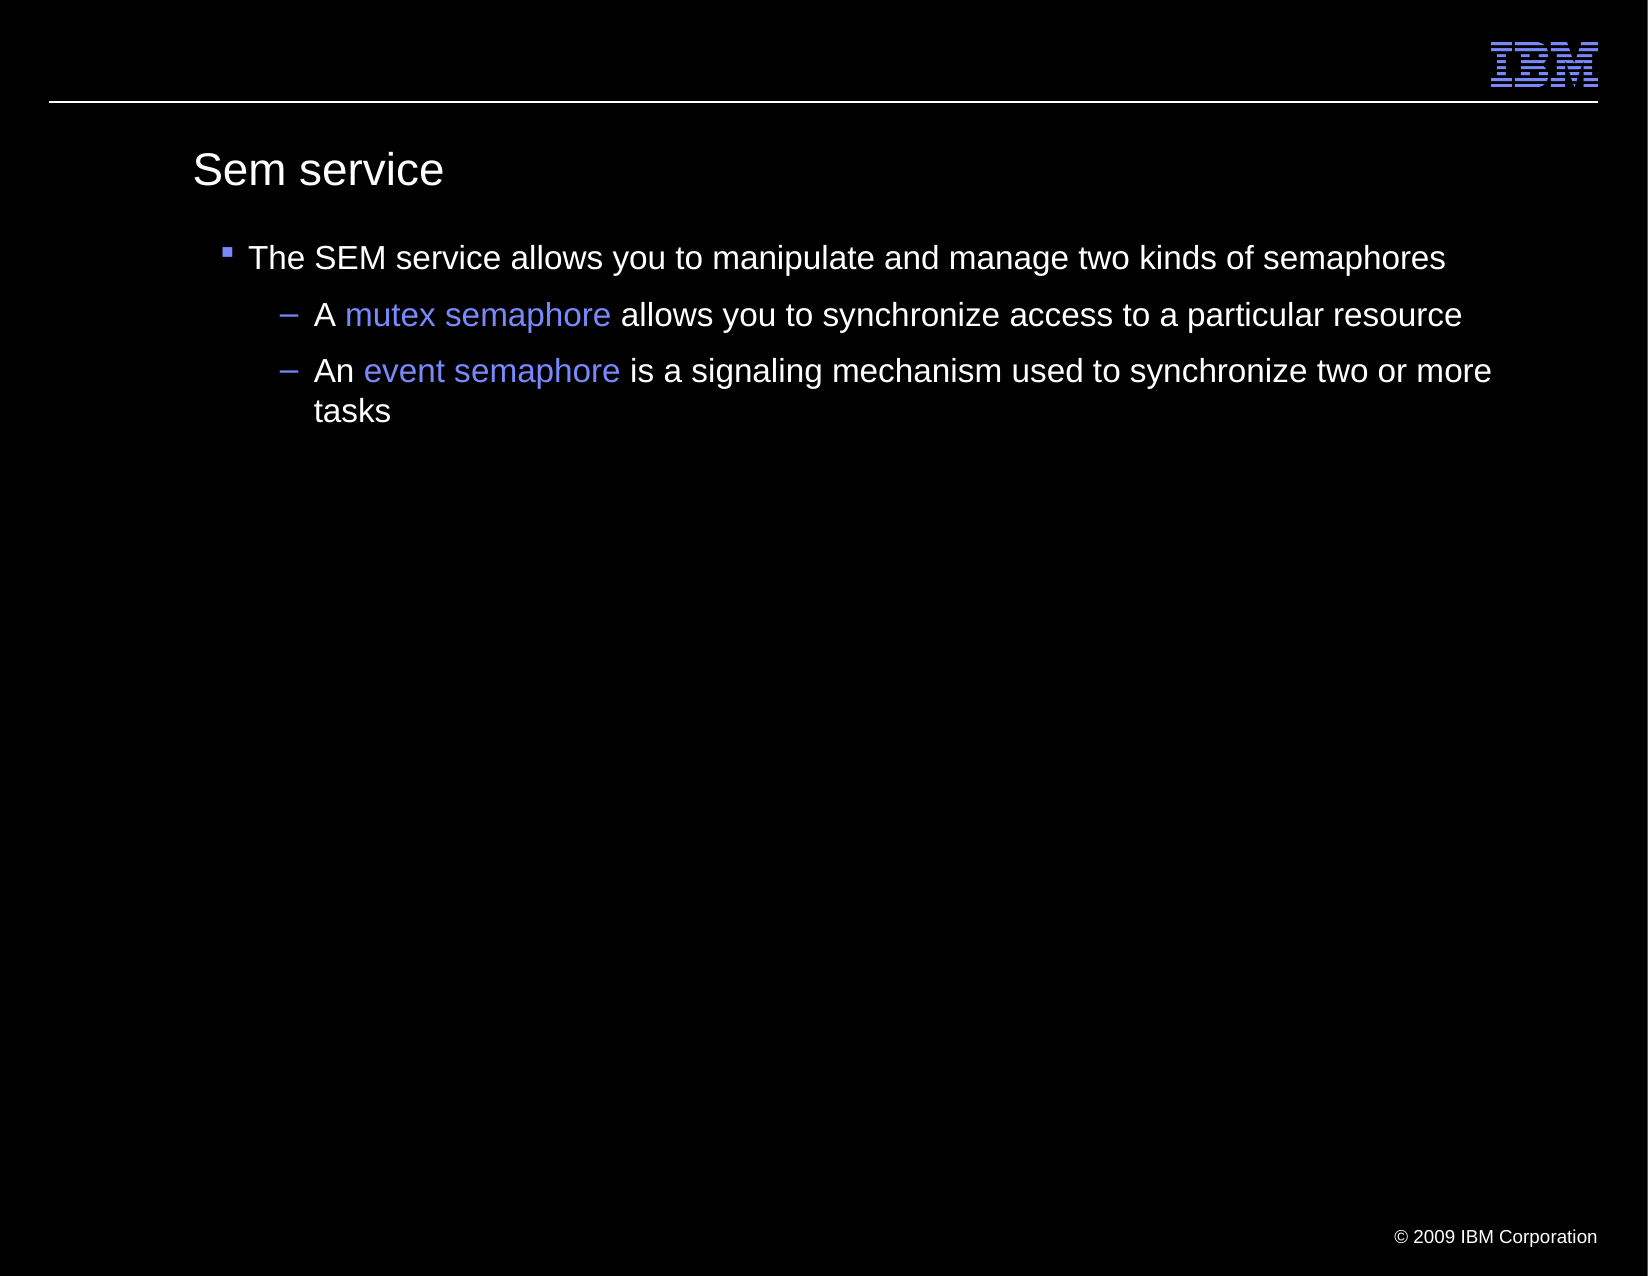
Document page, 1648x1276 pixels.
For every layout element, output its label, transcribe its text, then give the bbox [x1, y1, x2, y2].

title Sem service [175, 137, 1648, 231]
picture [1491, 42, 1598, 87]
text_box The SEM service allows you to manipulate and manage two kinds of semaphores A mutex semaphore allows you to synchronize access to a particular resource An event semaphore is a signaling mechanism used to synchronize two or more tasks [219, 236, 1570, 430]
